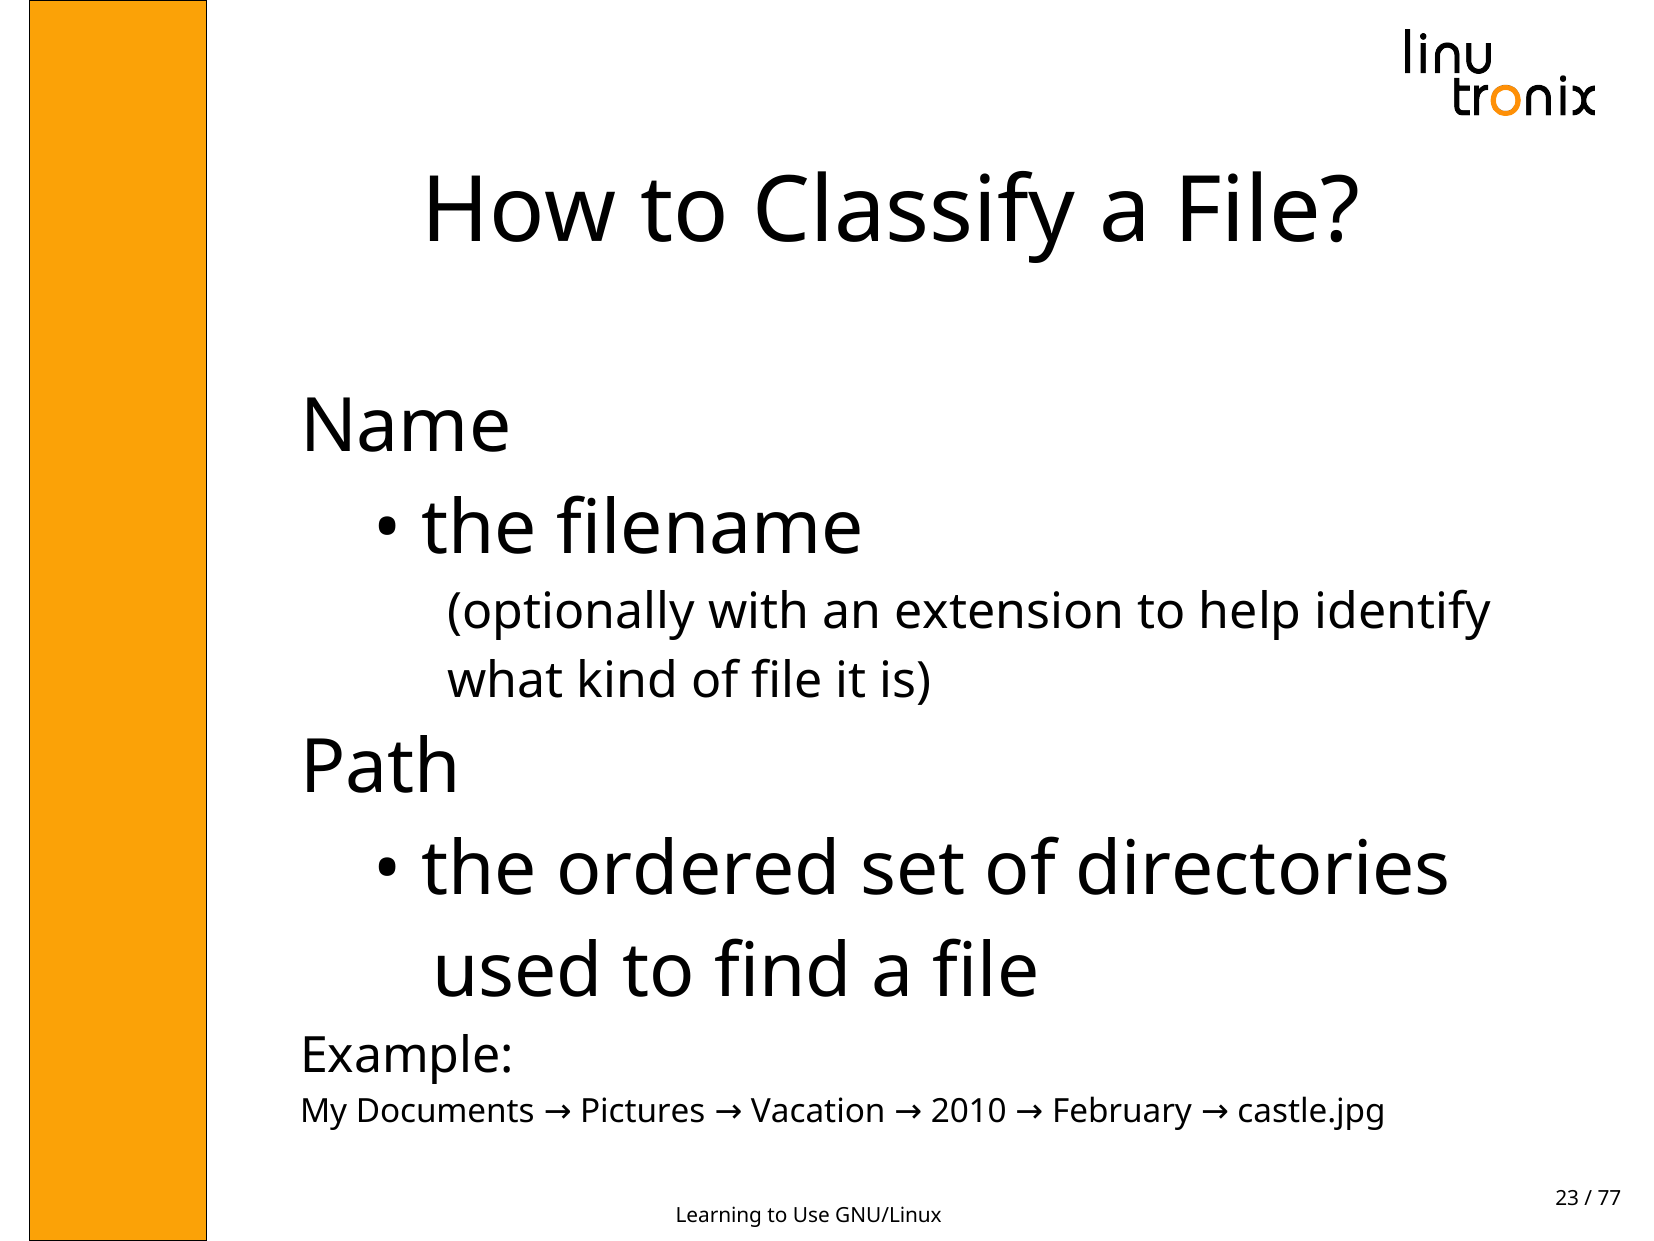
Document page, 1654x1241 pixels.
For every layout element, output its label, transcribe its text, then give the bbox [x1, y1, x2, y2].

text_box How to Classify a File? [421, 143, 1441, 263]
text_box Name • the filename (optionally with an extension to help identify what kind of file it is) Path • the ordered set of directories used to find a file Example: My Documents → Pictures → Vacation → 2010 → February → castle.jpg [300, 370, 1568, 1097]
picture [1405, 29, 1595, 116]
